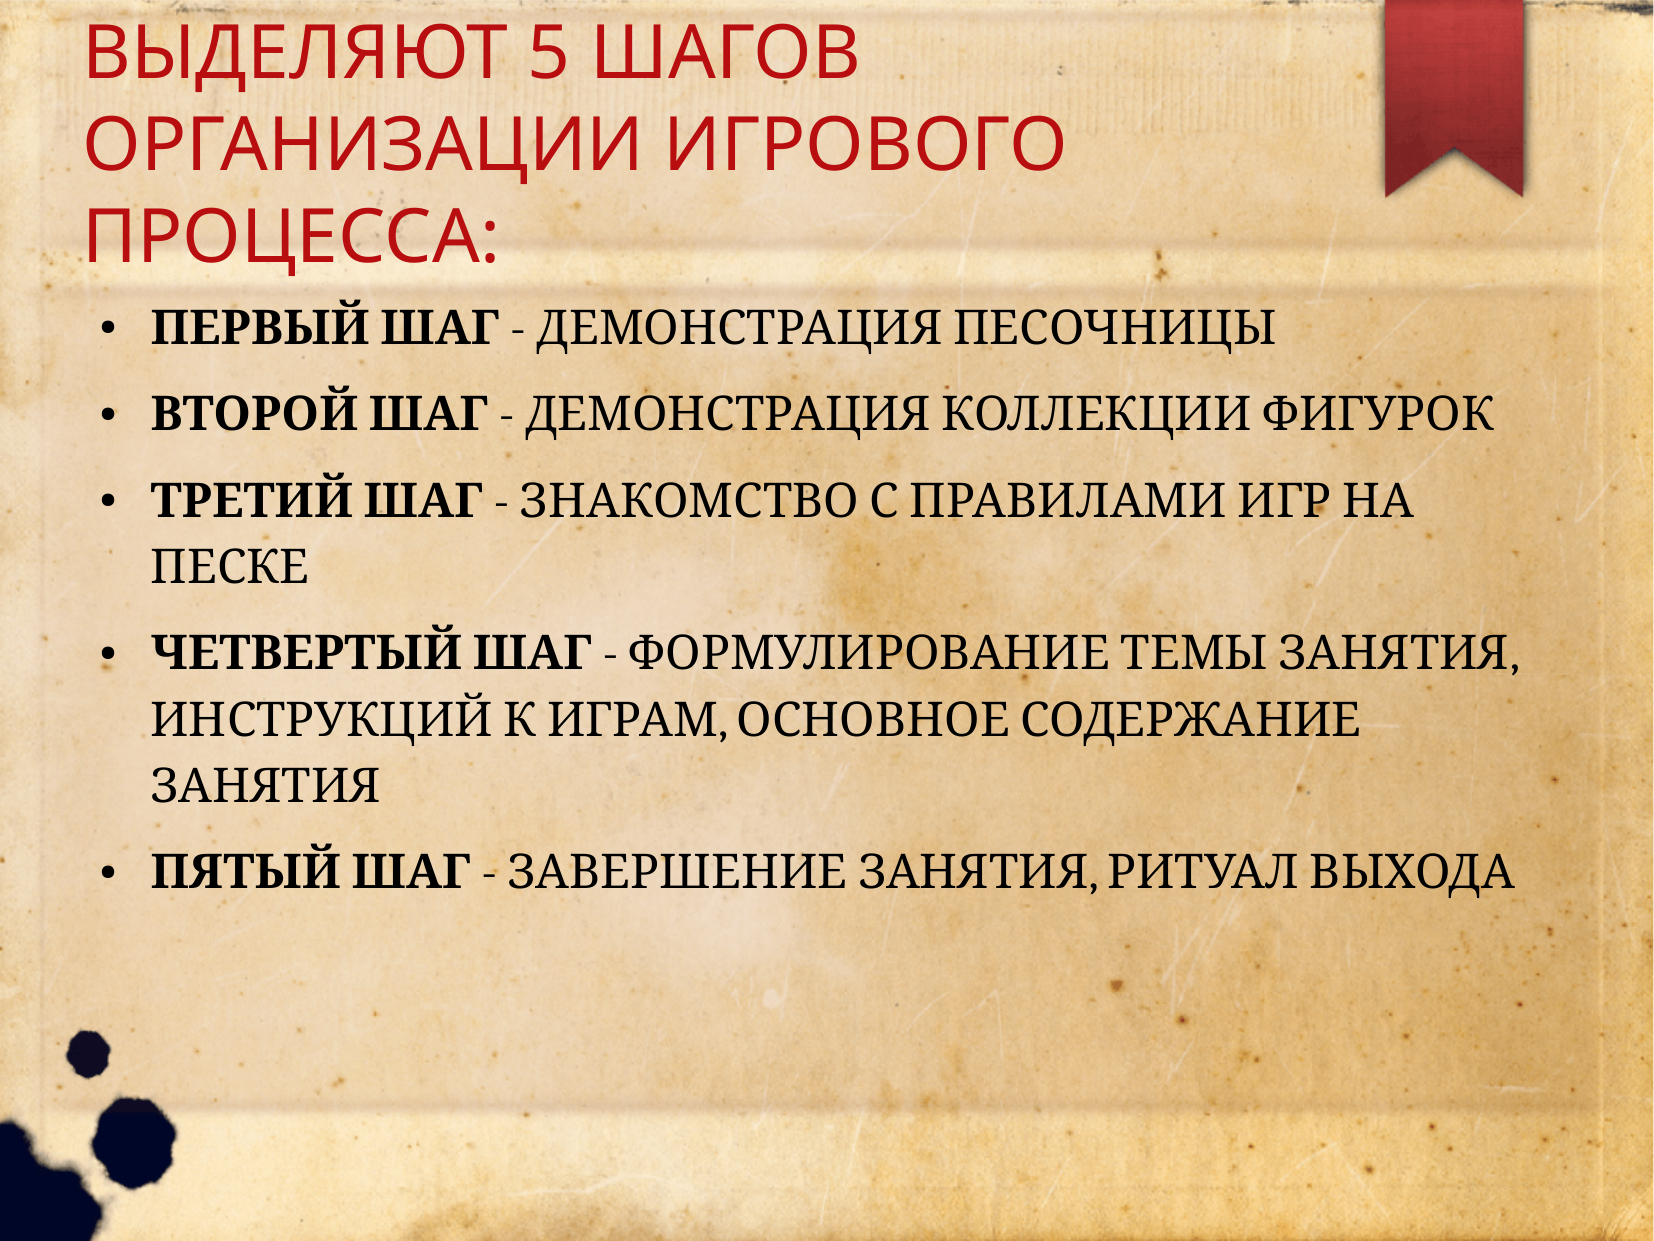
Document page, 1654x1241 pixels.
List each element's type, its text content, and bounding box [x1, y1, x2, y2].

picture [0, 0, 1654, 1241]
list Первый шаг - демонстрация песочницы Второй шаг - демонстрация коллекции фигурок Третий шаг - знакомство с правилами игр на песке Четвертый шаг - формулирование темы занятия, инструкций к играм, основное содержание занятия Пятый шаг - завершение занятия, ритуал выхода [82, 290, 1538, 1010]
title ВЫДЕЛЯЮТ 5 ШАГОВ ОРГАНИЗАЦИИ ИГРОВОГО ПРОЦЕССА: [82, 49, 1347, 237]
